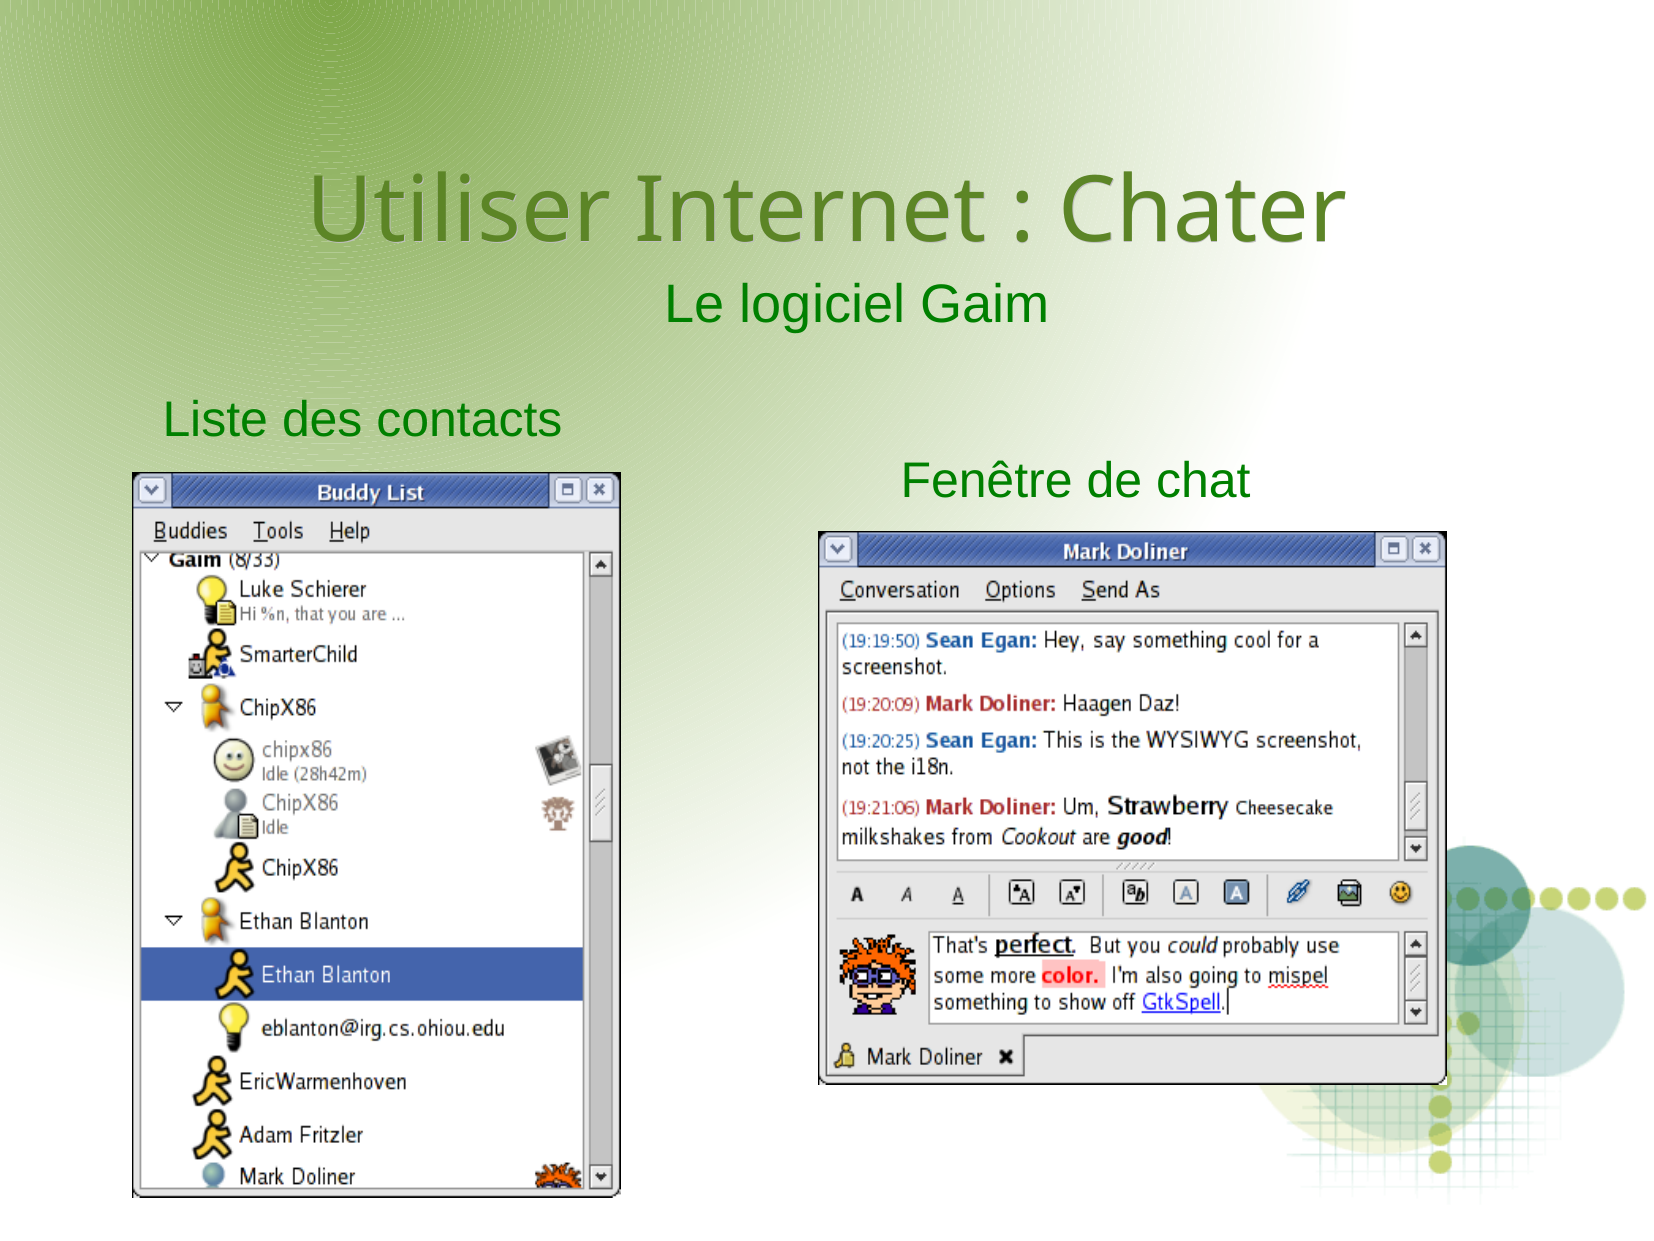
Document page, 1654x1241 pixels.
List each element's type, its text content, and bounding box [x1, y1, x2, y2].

picture [818, 531, 1654, 1211]
title Utiliser Internet : Chater [121, 102, 1534, 311]
picture [132, 472, 621, 1198]
text_box Liste des contacts [147, 383, 650, 455]
text_box Fenêtre de chat [885, 445, 1477, 516]
text_box Le logiciel Gaim [649, 265, 1093, 342]
